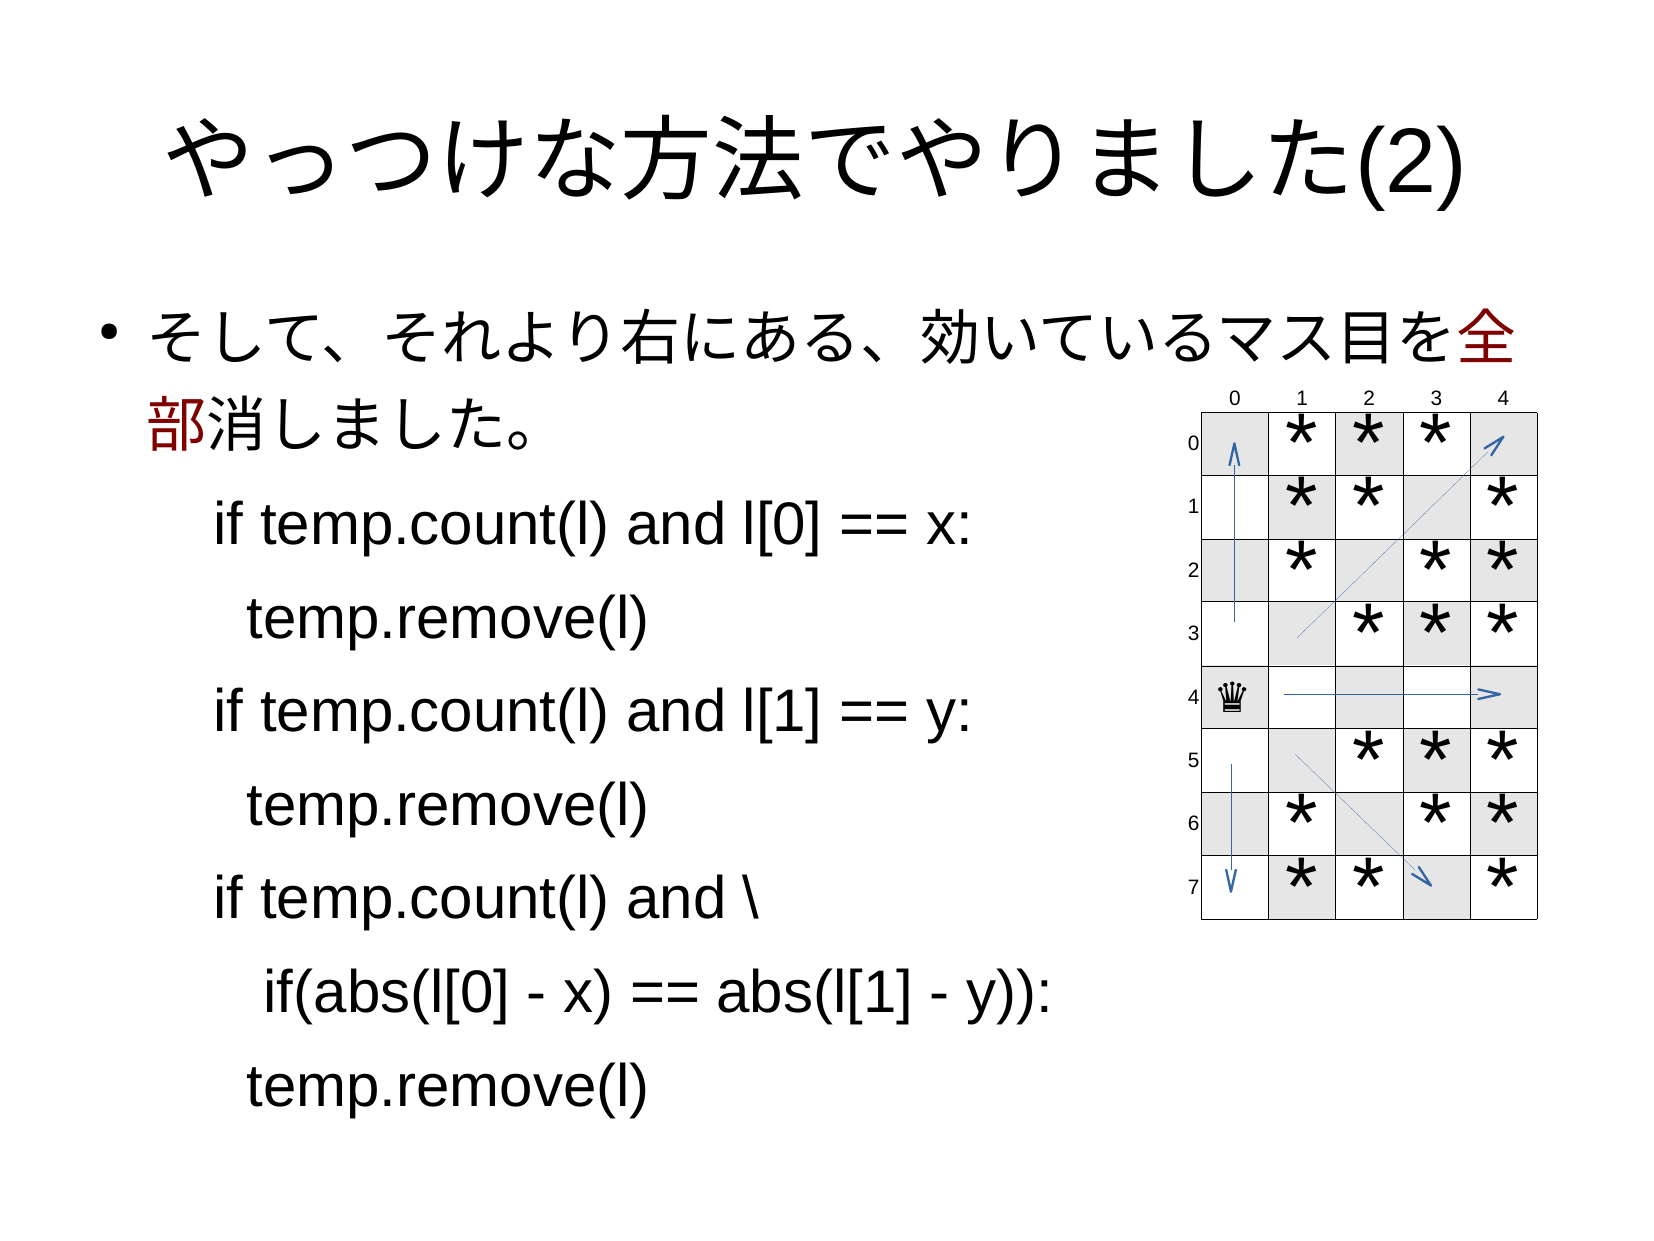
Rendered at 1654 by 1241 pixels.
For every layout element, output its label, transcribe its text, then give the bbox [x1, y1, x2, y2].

picture [1133, 348, 1539, 922]
title やっつけな方法でやりました(2) [82, 49, 1571, 257]
list そして、それより右にある、効いているマス目を全部消しました。 if temp.count(l) and l[0] == x: temp.remove(l) if temp.count(l) and l[1] == y: temp.remove(l) if temp.count(l) and \ if(abs(l[0] - x) == abs(l[1] - y)): temp.remove(l) [82, 290, 1571, 1123]
